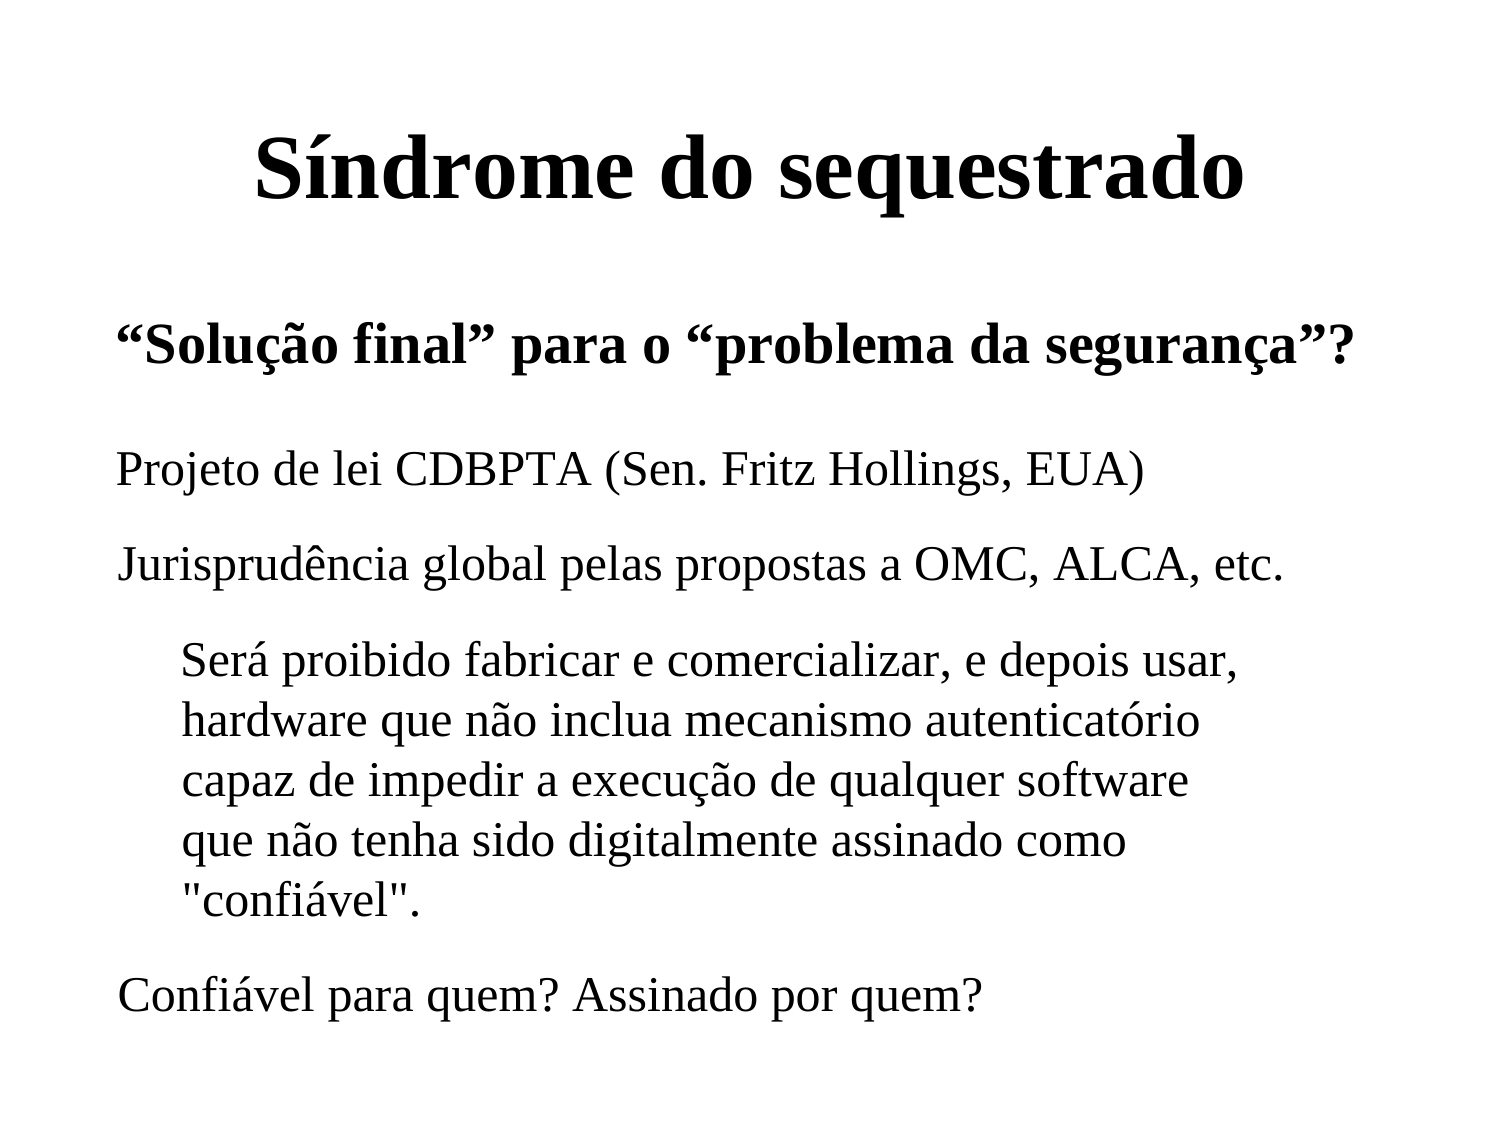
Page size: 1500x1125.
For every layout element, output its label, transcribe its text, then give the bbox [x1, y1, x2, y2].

title Síndrome do sequestrado [100, 70, 1401, 259]
text_box “Solução final” para o “problema da segurança”? Projeto de lei CDBPTA (Sen. Fritz Hollings, EUA) Jurisprudência global pelas propostas a OMC, ALCA, etc. Será proibido fabricar e comercializar, e depois usar, hardware que não inclua mecanismo autenticatório capaz de impedir a execução de qualquer software que não tenha sido digitalmente assinado como "confiável". Confiável para quem? Assinado por quem? [115, 307, 1388, 988]
